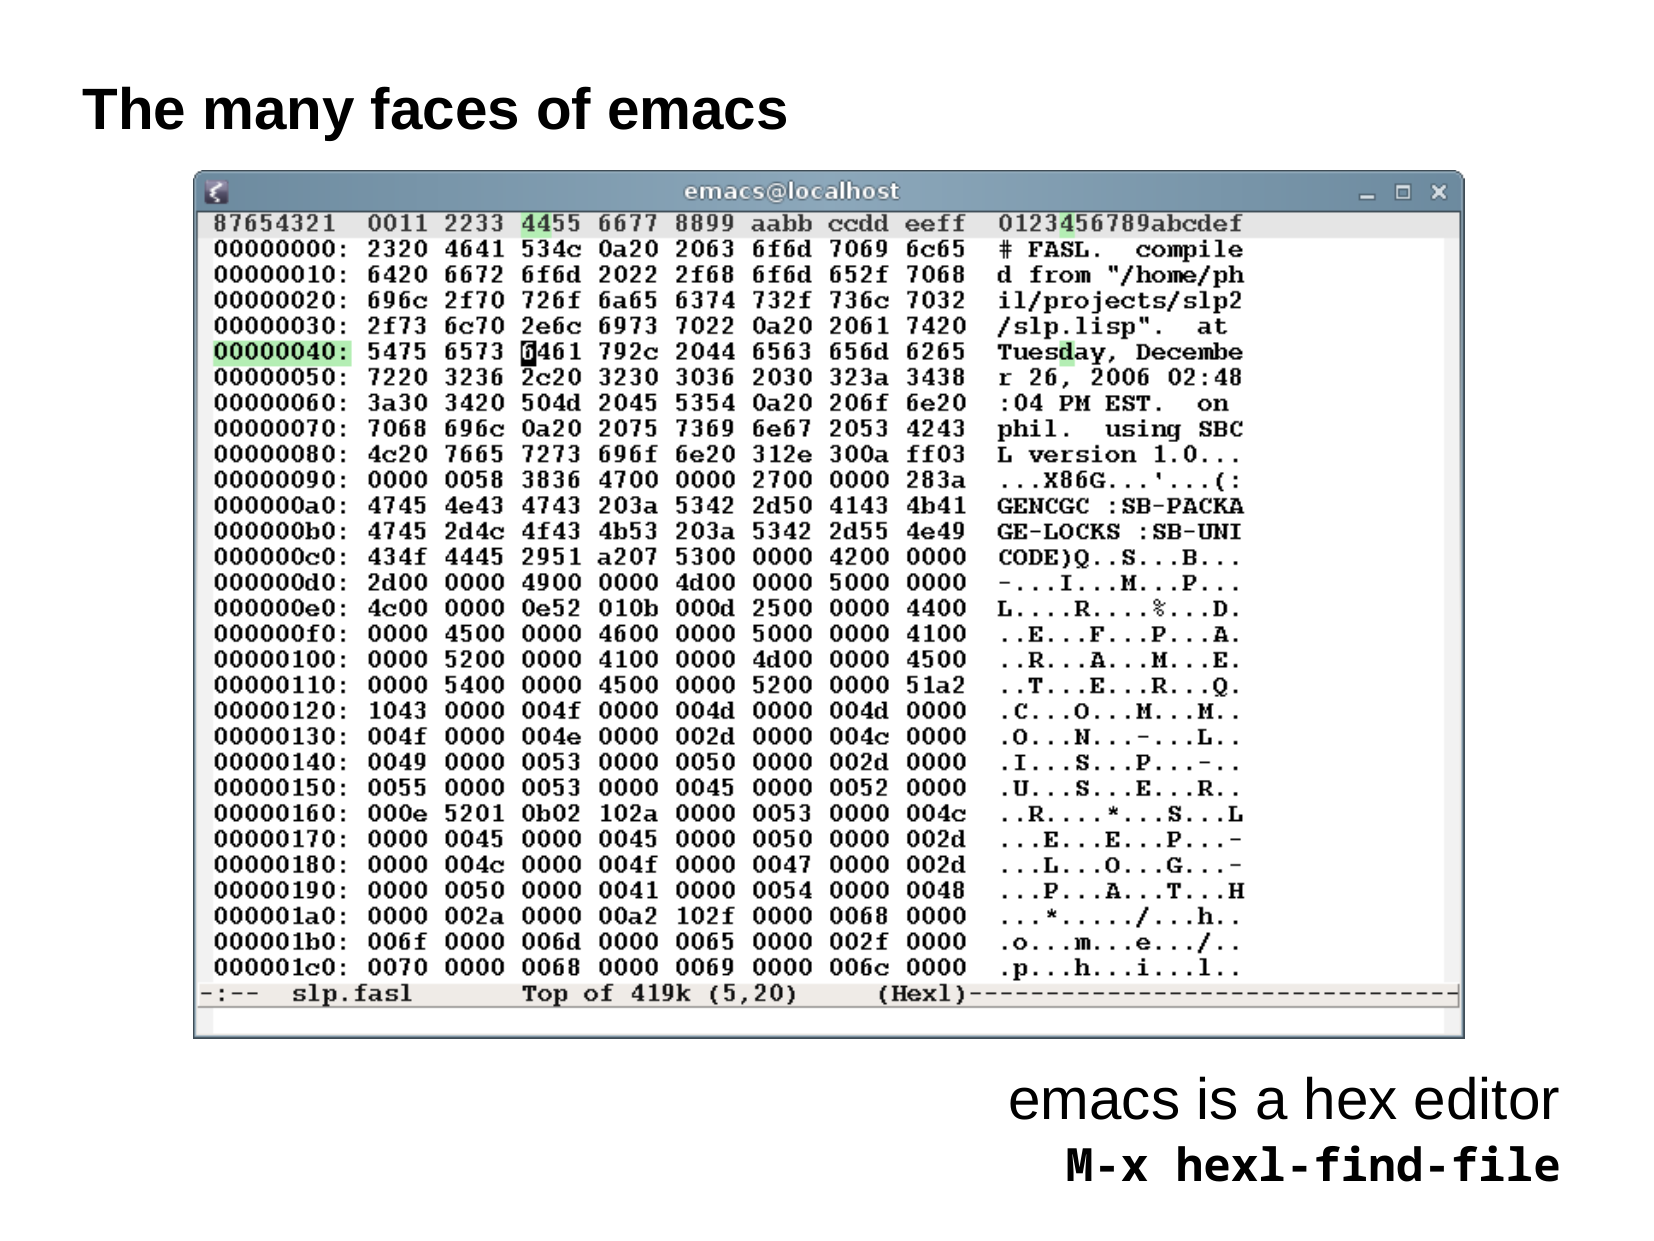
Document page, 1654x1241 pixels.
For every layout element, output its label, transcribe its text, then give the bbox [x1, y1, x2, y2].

picture [193, 170, 1465, 1039]
title The many faces of emacs [82, 49, 1571, 171]
title emacs is a hex editor M-x hexl-find-file [72, 1040, 1561, 1221]
